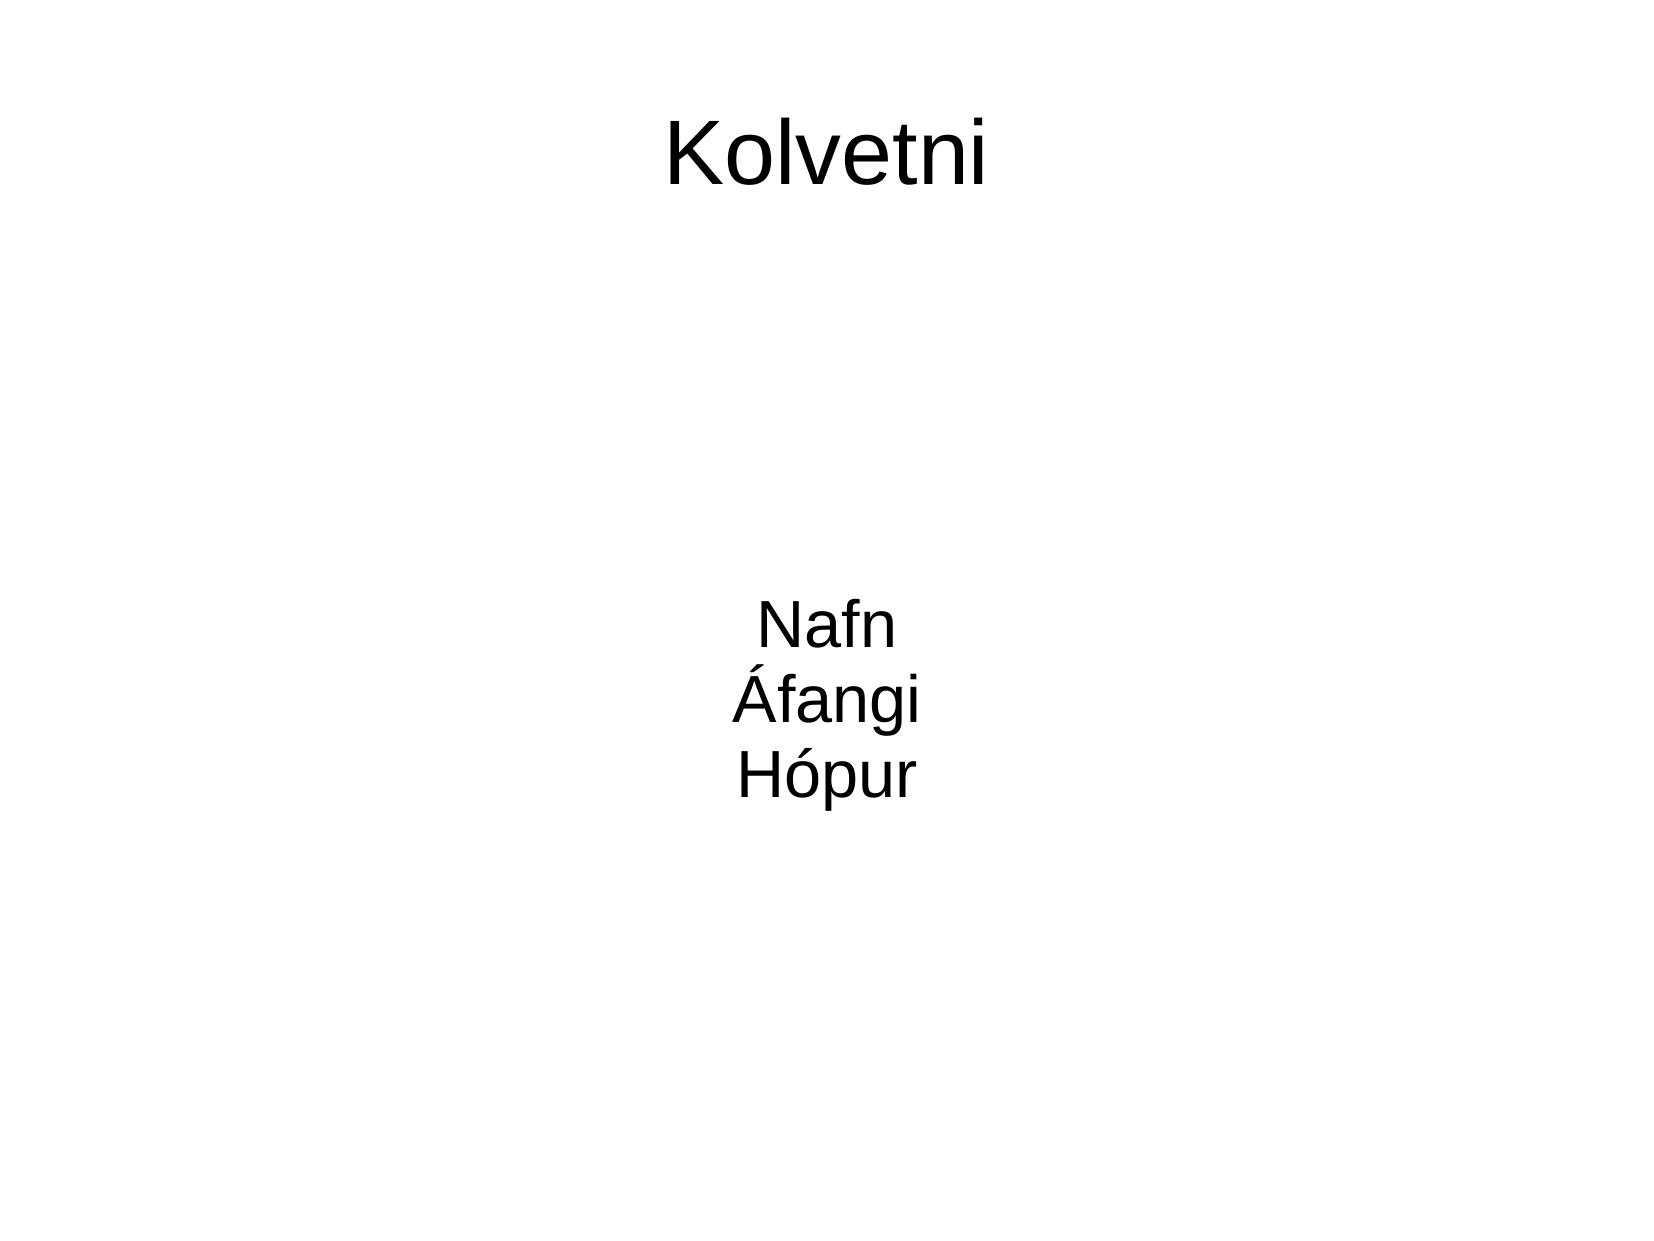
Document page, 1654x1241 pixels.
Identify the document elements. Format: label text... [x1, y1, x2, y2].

title Kolvetni [82, 56, 1571, 250]
subtitle Nafn Áfangi Hópur [82, 297, 1571, 1102]
